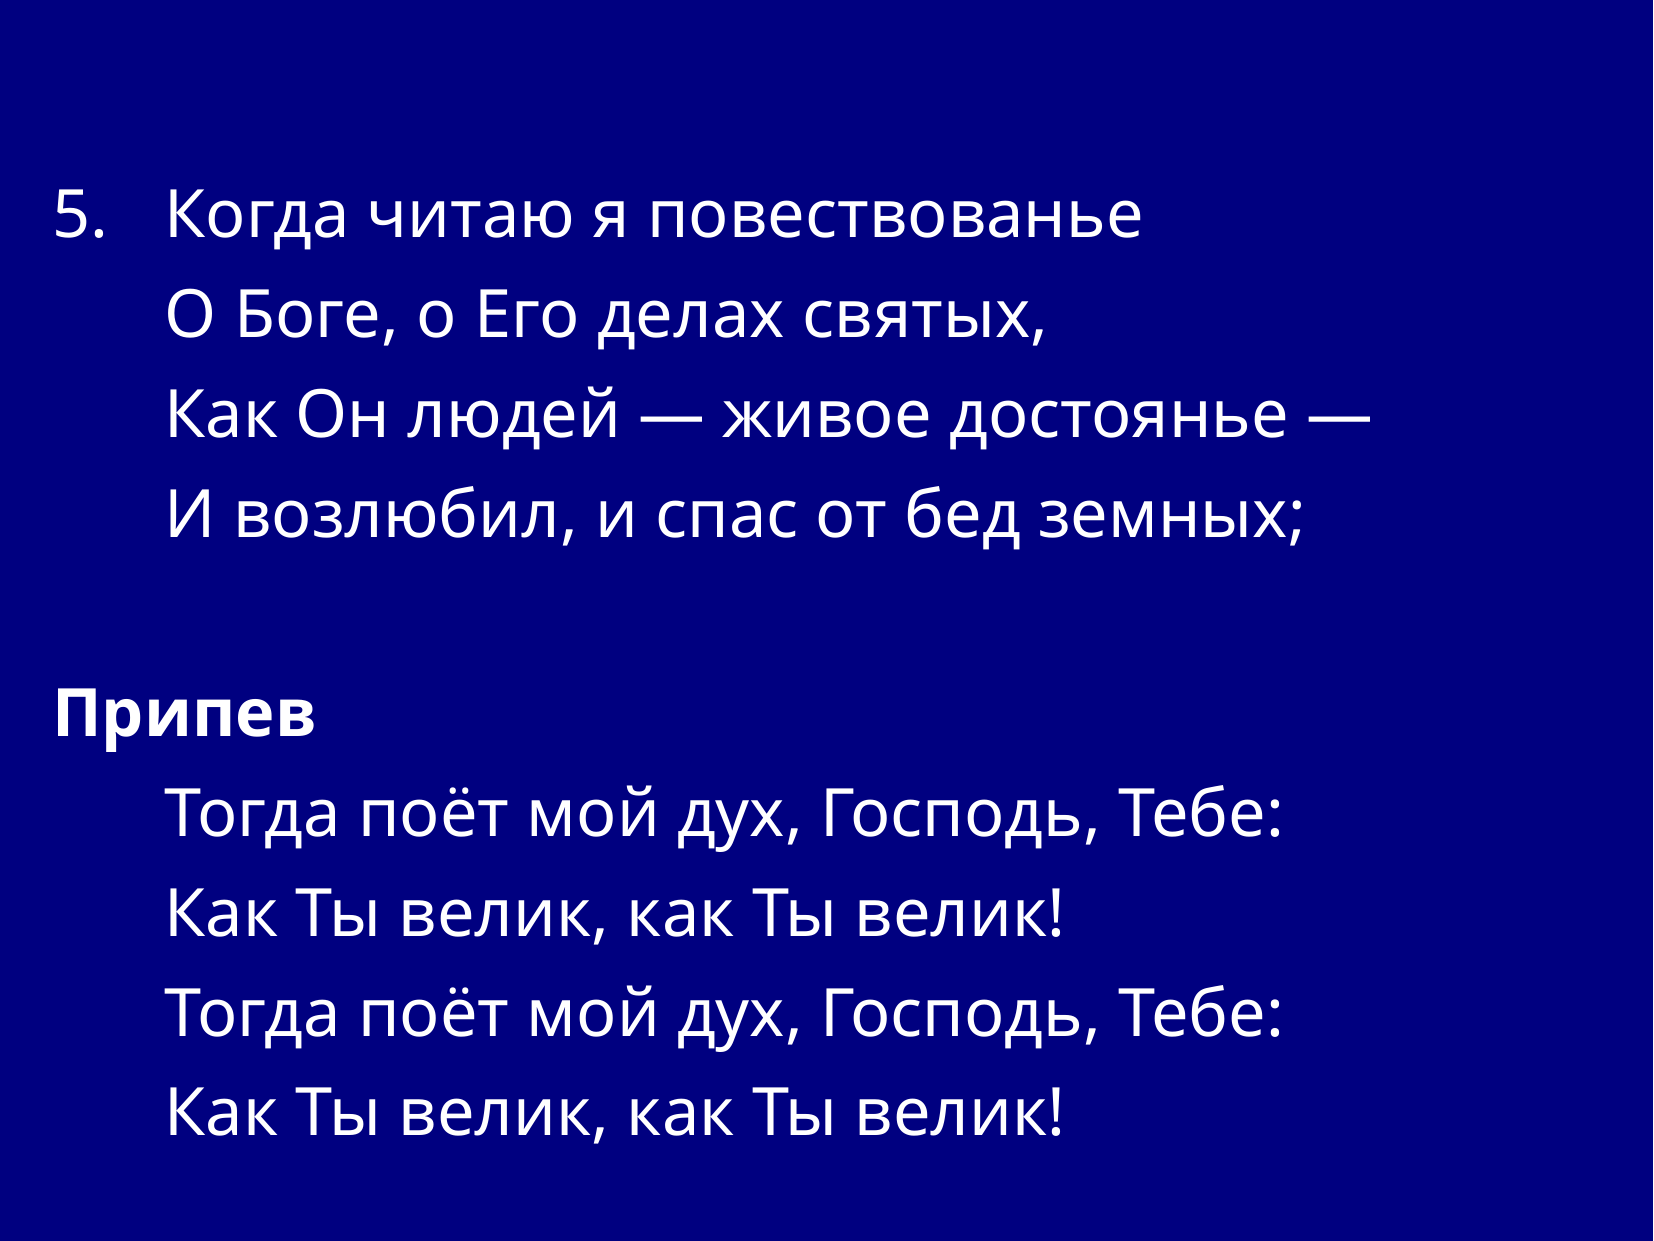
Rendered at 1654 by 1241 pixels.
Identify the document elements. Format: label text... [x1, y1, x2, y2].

text_box 5. Когда читаю я повествованье О Боге, о Его делах святых, Как Он людей — живое достоянье — И возлюбил, и спас от бед земных; Припев Тогда поёт мой дух, Господь, Тебе: Как Ты велик, как Ты велик! Тогда поёт мой дух, Господь, Тебе: Как Ты велик, как Ты велик! [37, 150, 1653, 1163]
